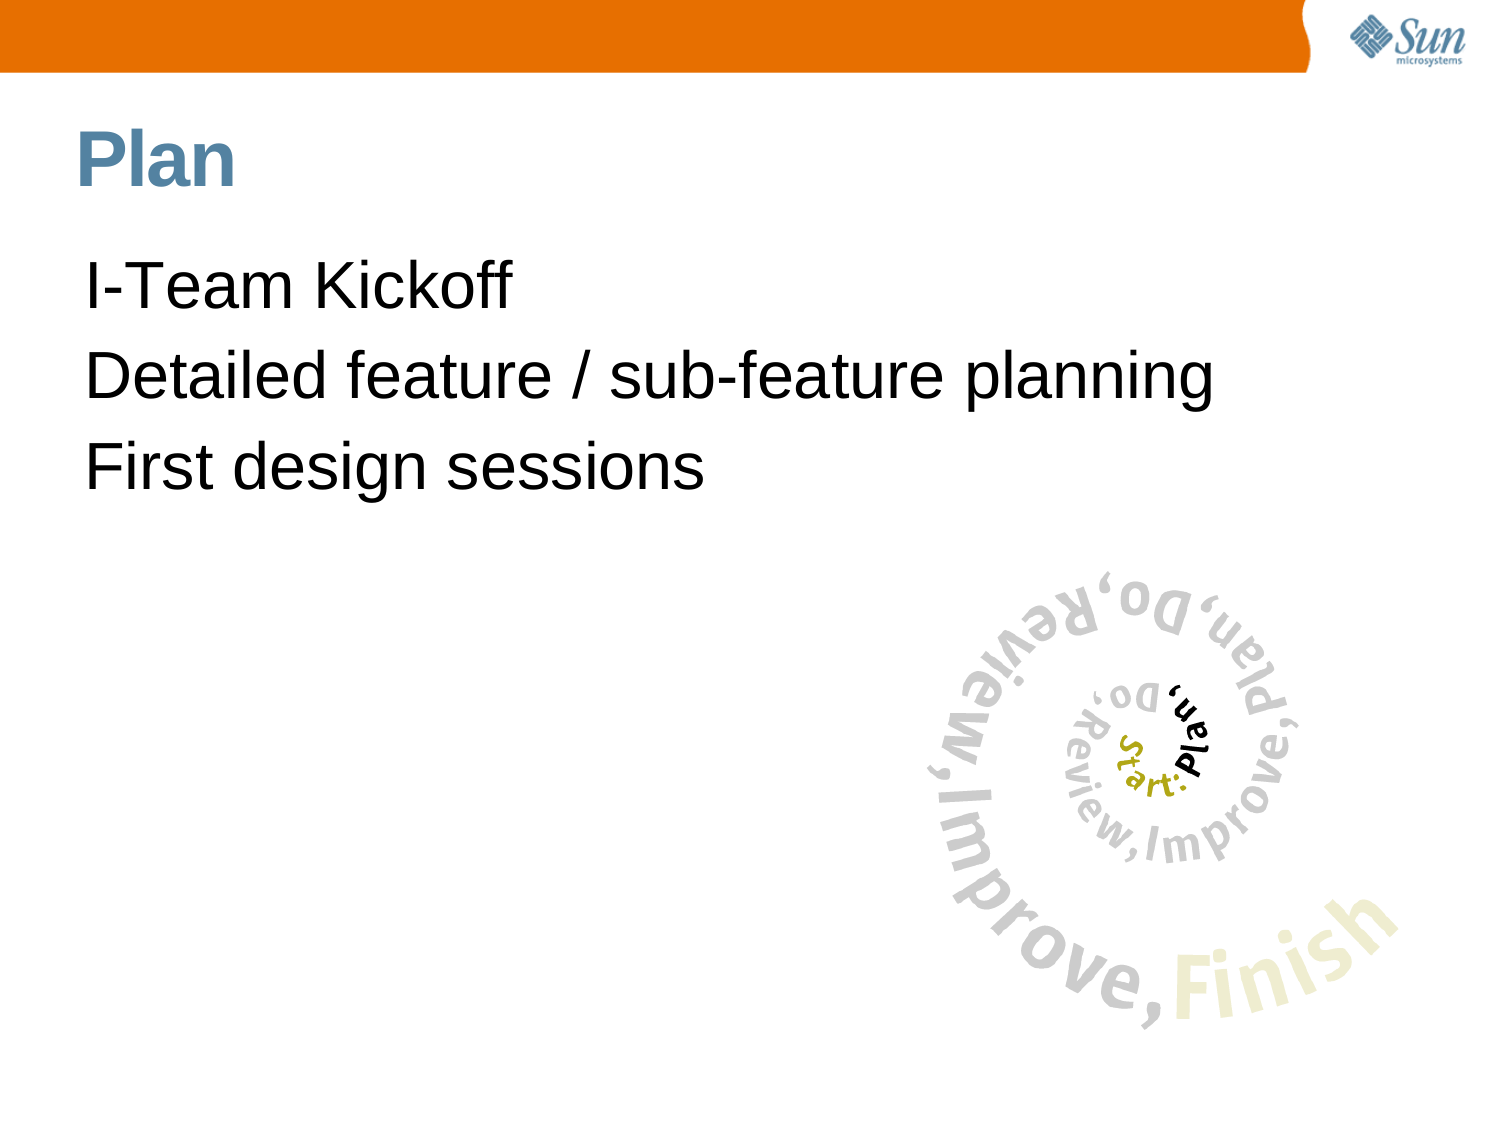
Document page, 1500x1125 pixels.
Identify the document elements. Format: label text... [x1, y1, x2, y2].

list I-Team Kickoff Detailed feature / sub-feature planning First design sessions [64, 257, 1402, 1017]
text_box [915, 546, 1418, 1049]
picture [844, 487, 1491, 1112]
title Plan [75, 122, 1438, 228]
picture [0, 0, 1500, 75]
